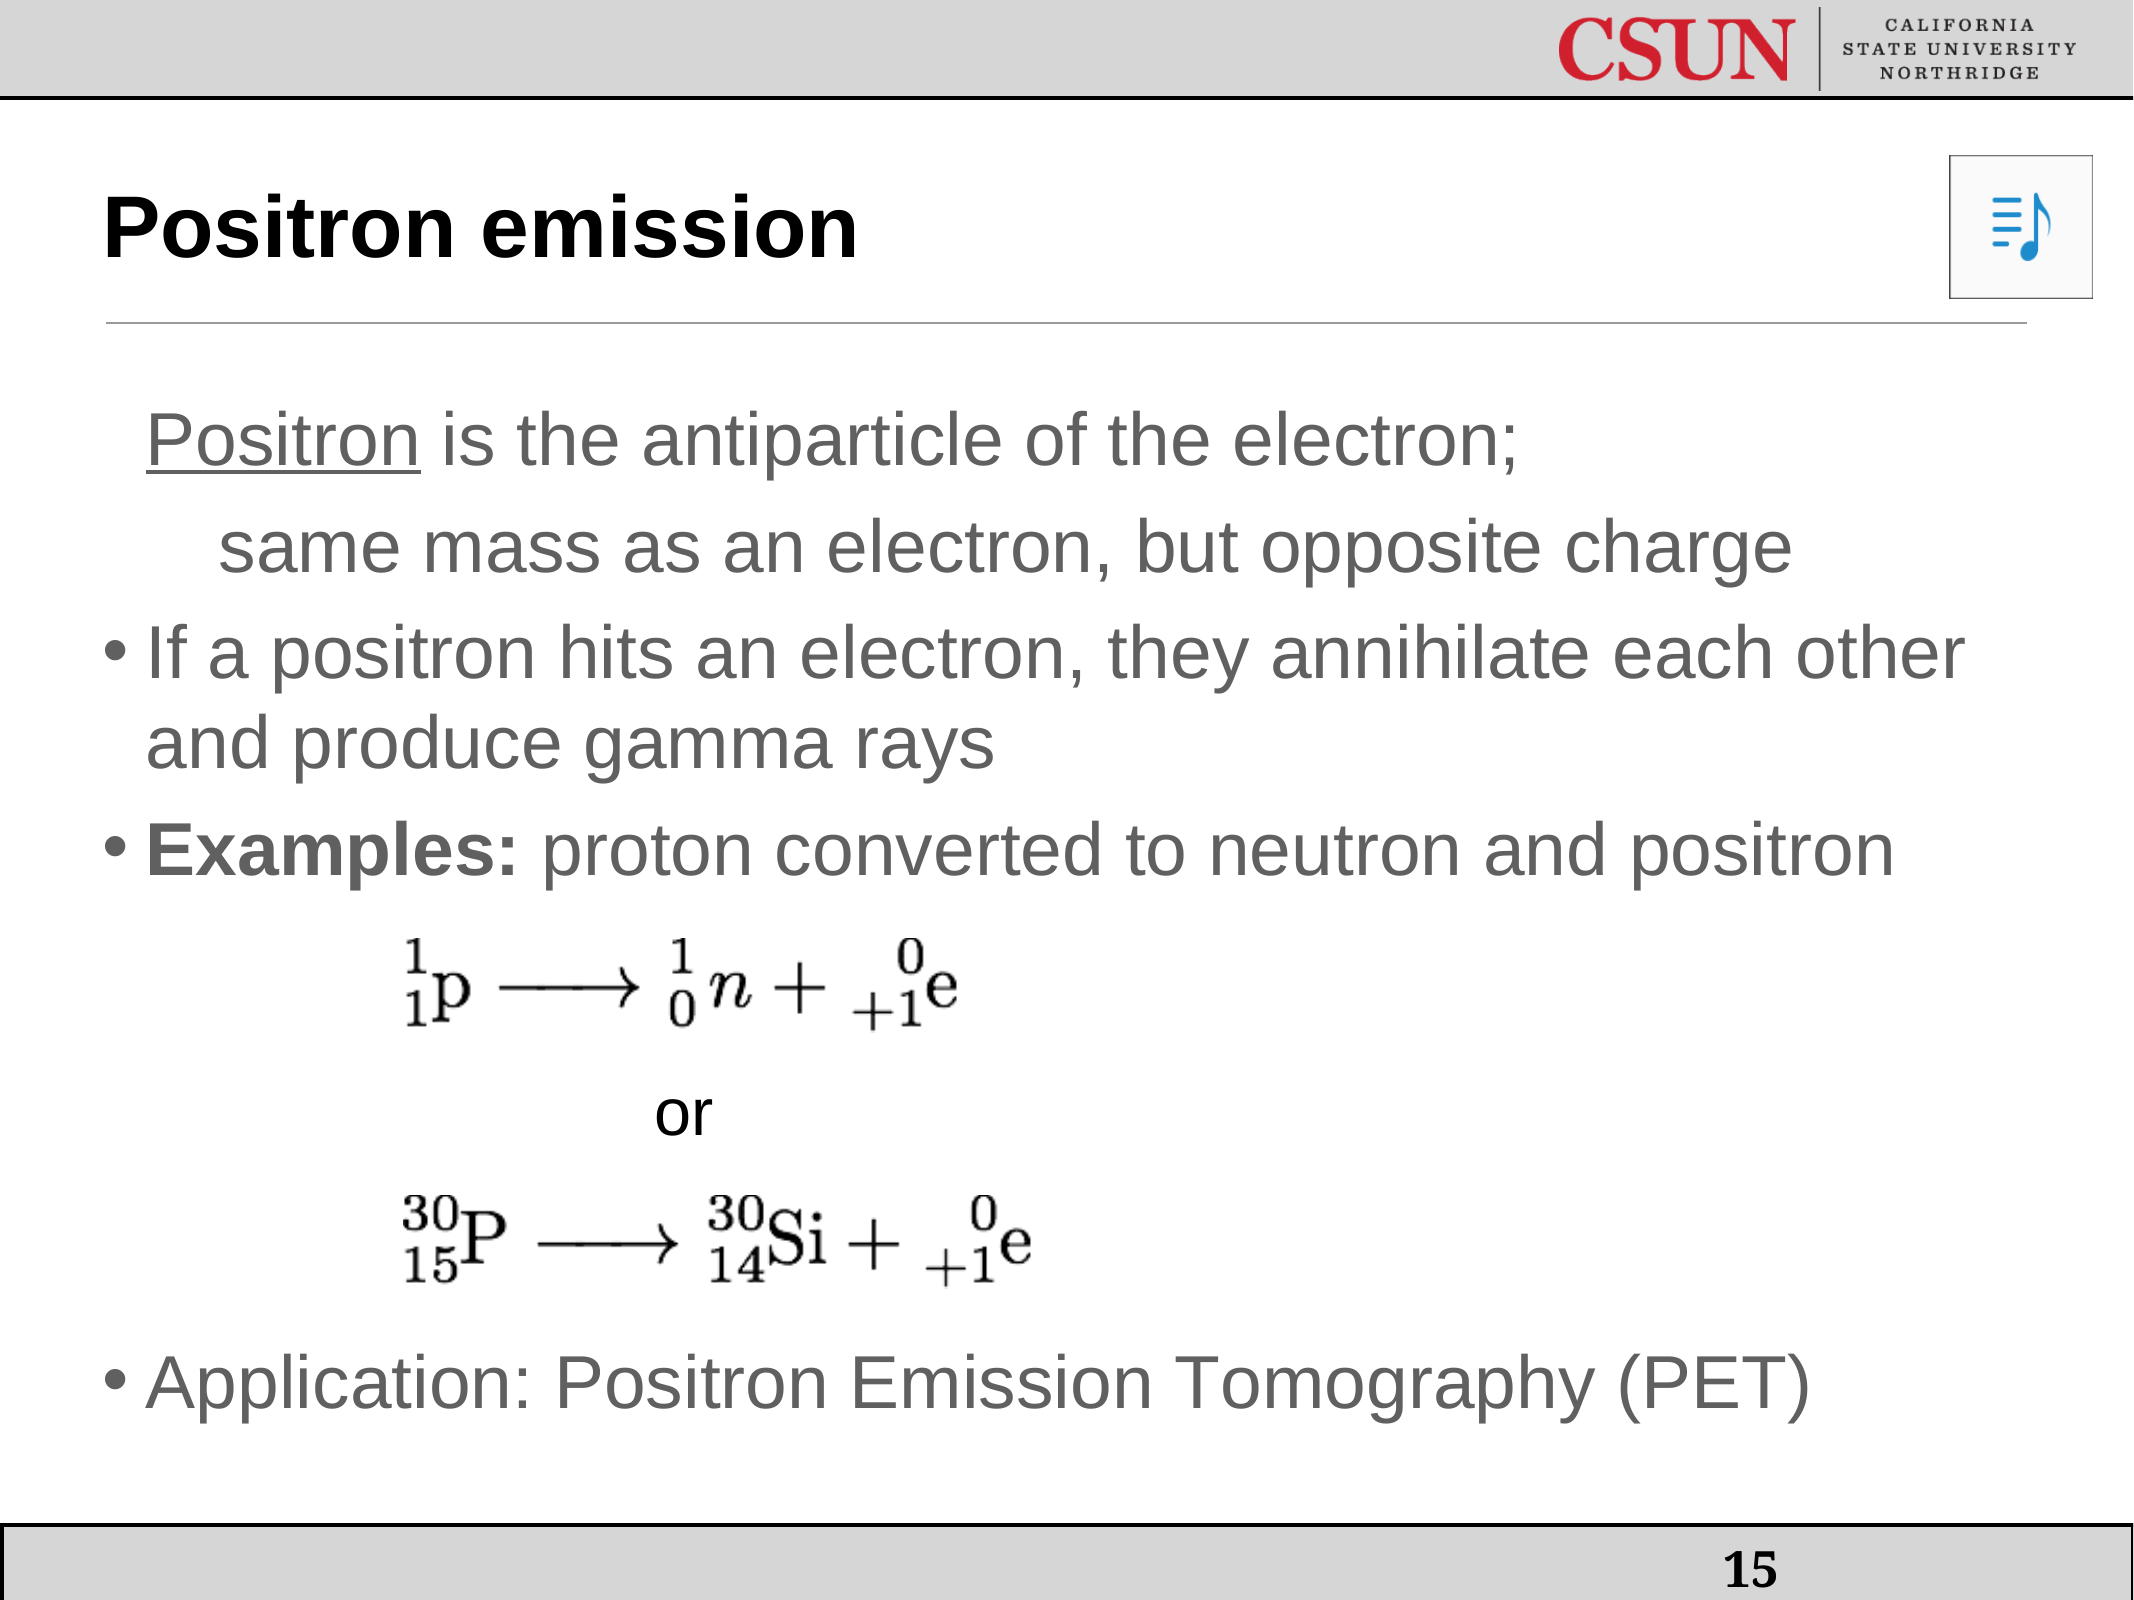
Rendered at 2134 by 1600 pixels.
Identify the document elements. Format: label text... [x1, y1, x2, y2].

picture [1559, 7, 2076, 91]
text_box [1948, 154, 2095, 301]
list Positron is the antiparticle of the electron; same mass as an electron, but opposite charge If a positron hits an electron, they annihilate each other and produce gamma rays Examples: proton converted to neutron and positron Application: Positron Emission Tomography (PET) [93, 382, 2040, 1521]
text_box or [639, 1061, 729, 1157]
picture [406, 938, 959, 1033]
title Positron emission [93, 104, 2040, 284]
picture [403, 1195, 1033, 1289]
